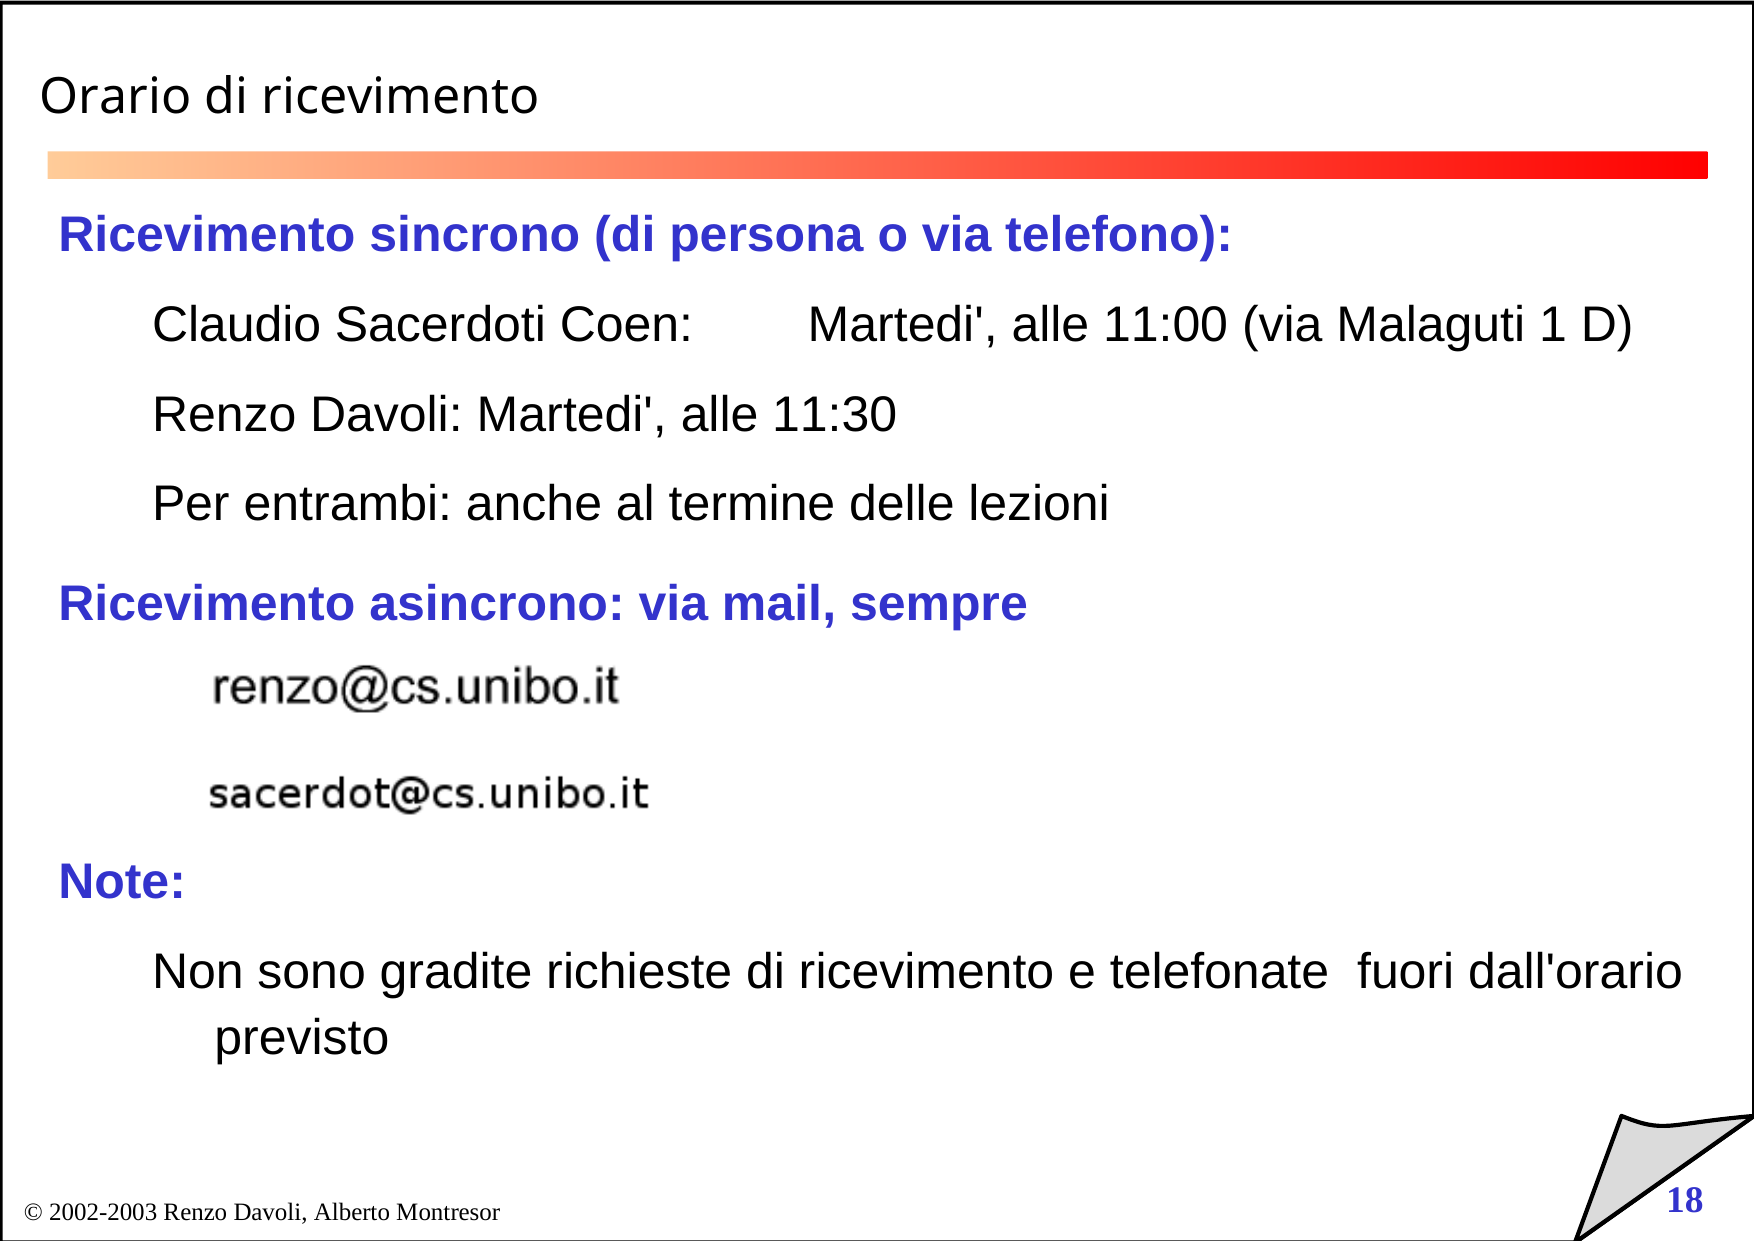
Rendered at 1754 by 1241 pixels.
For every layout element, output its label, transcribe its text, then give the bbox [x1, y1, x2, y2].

title Orario di ricevimento [40, 48, 1714, 144]
list Ricevimento sincrono (di persona o via telefono): Claudio Sacerdoti Coen: Martedi', alle 11:00 (via Malaguti 1 D) Renzo Davoli: Martedi', alle 11:30 Per entrambi: anche al termine delle lezioni Ricevimento asincrono: via mail, sempre Note: Non sono gradite richieste di ricevimento e telefonate fuori dall'orario previsto [58, 206, 1696, 1197]
picture [165, 649, 741, 863]
